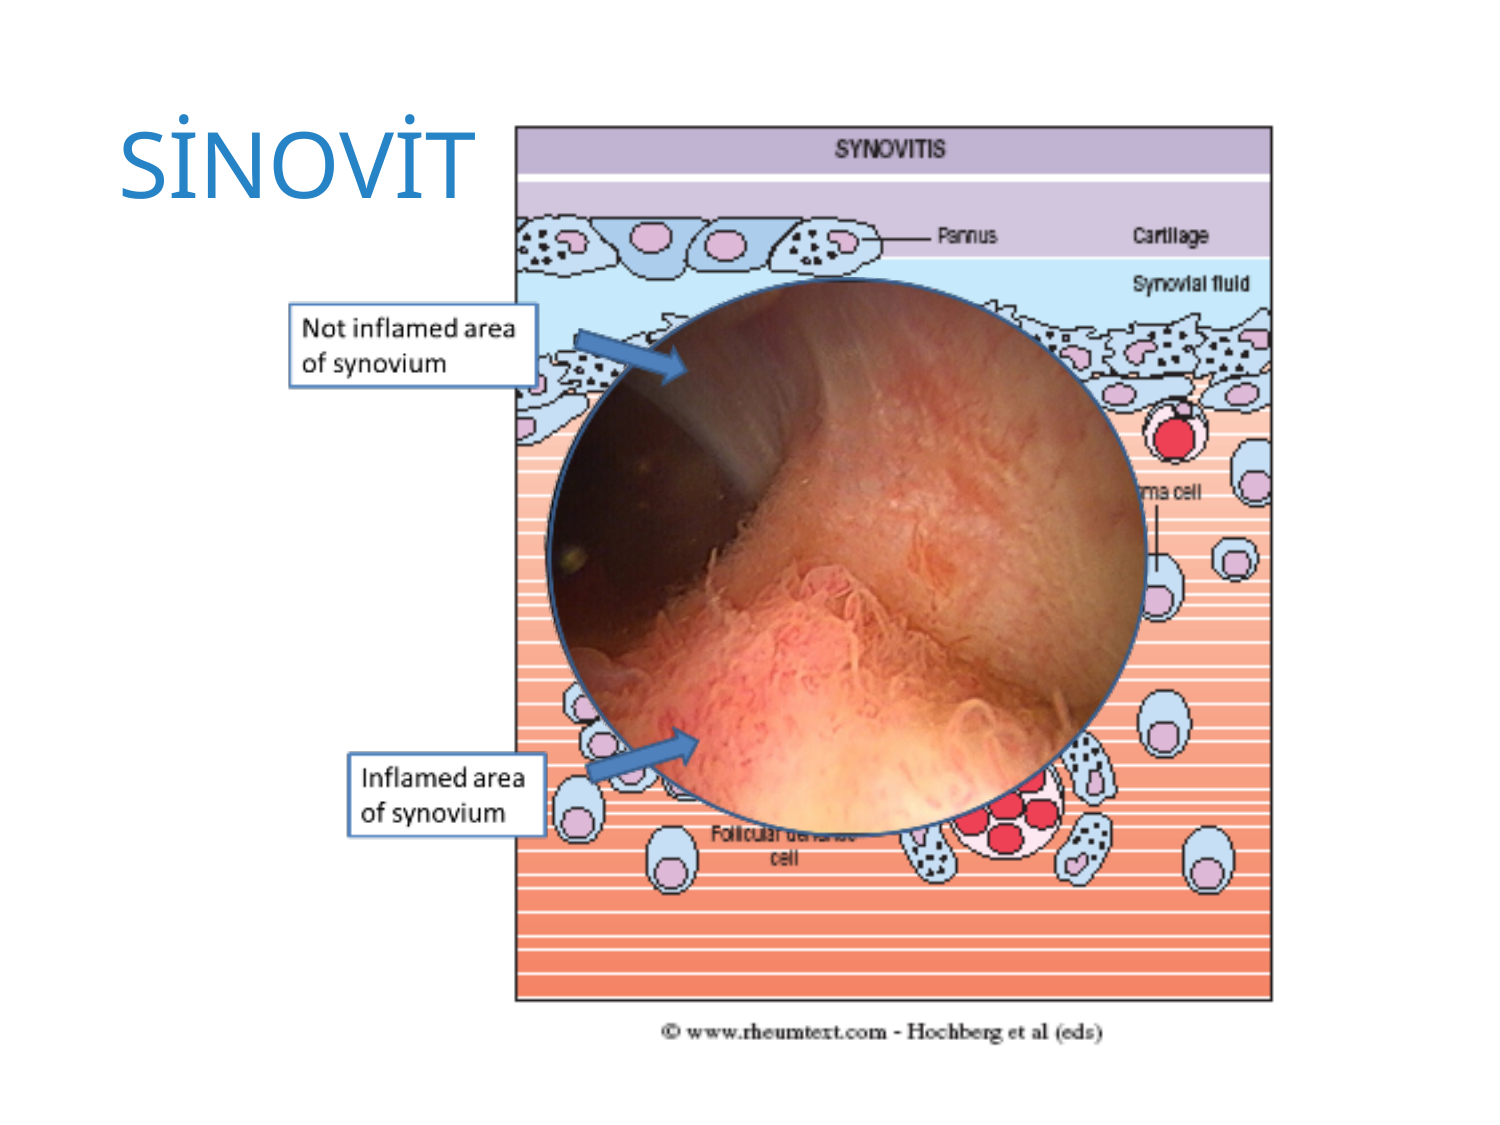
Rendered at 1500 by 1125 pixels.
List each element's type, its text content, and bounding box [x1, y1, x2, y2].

picture [283, 277, 1217, 848]
chart [513, 125, 1279, 1048]
title SİNOVİT [103, 59, 1397, 278]
